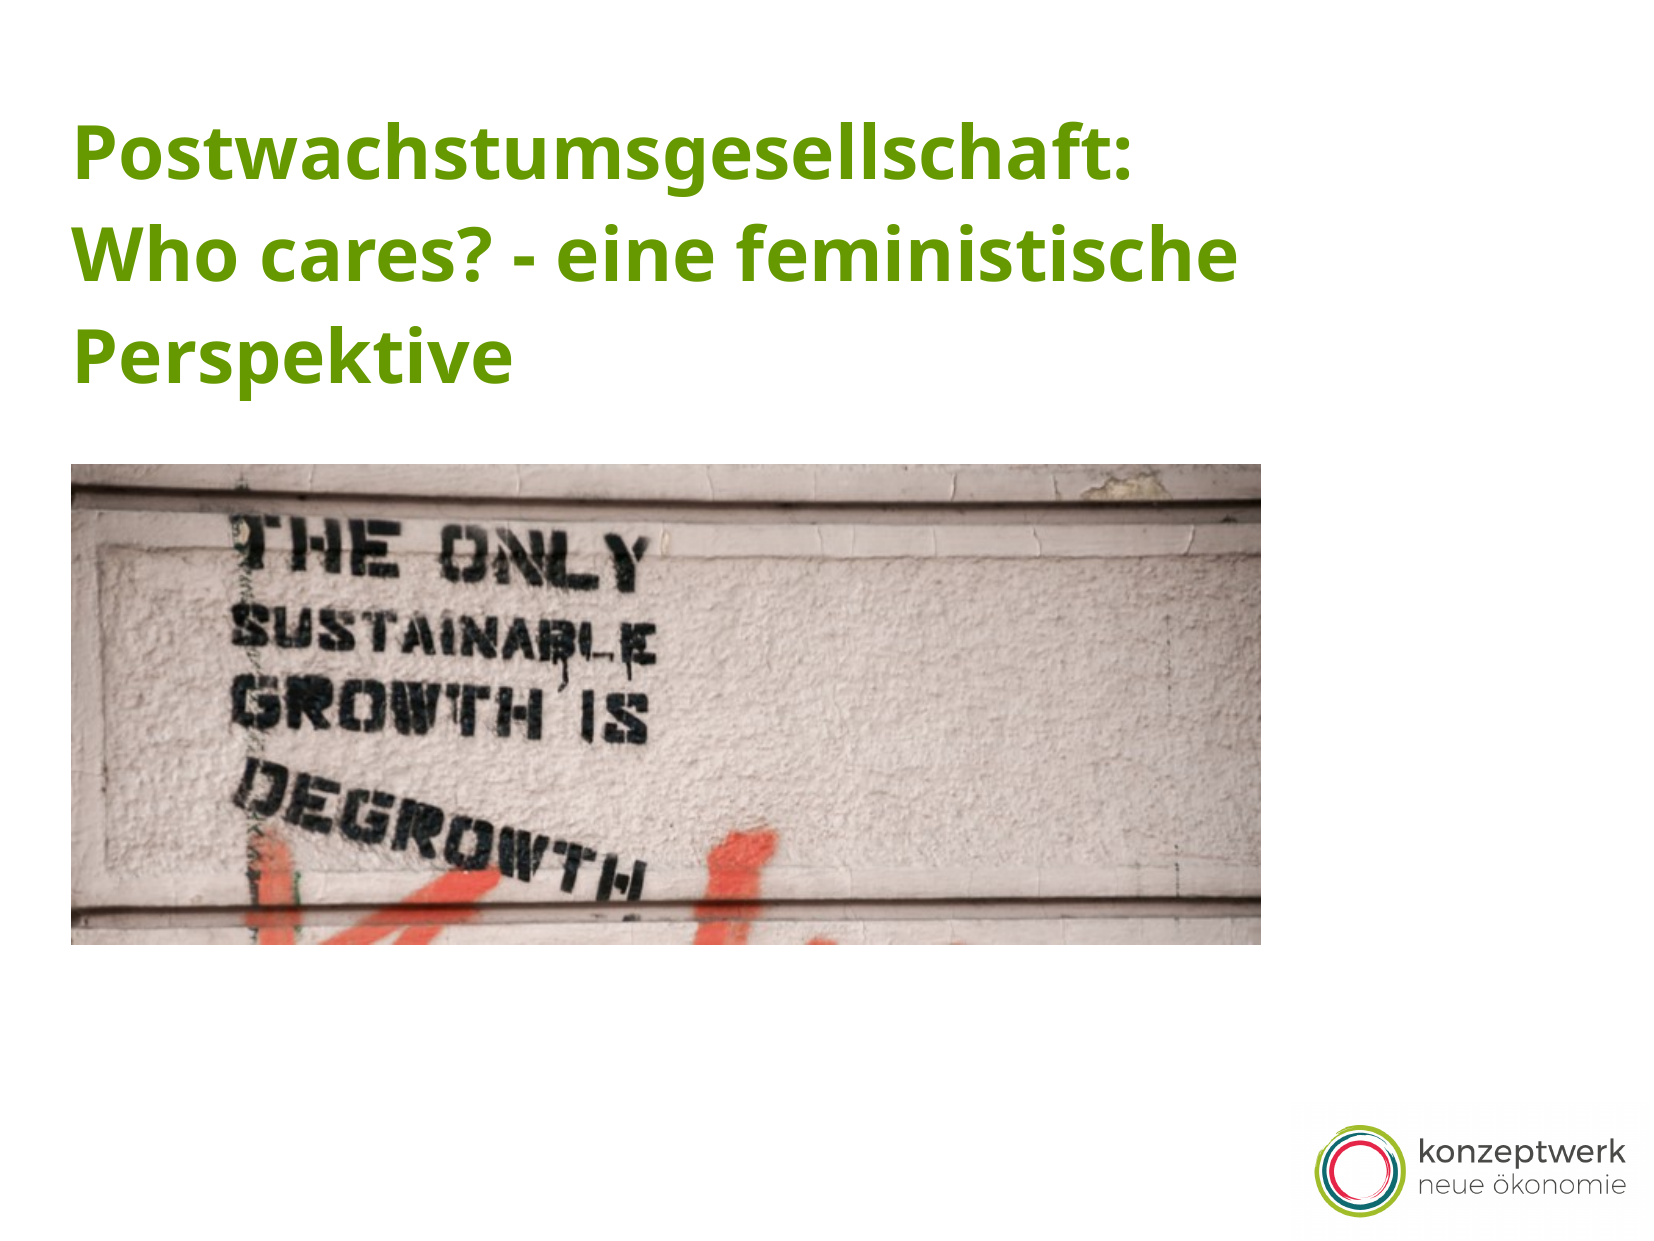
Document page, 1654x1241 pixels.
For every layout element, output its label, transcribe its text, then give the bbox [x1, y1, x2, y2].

picture [1290, 1101, 1650, 1241]
picture [71, 464, 1261, 946]
text_box Postwachstumsgesellschaft: Who cares? - eine feministische Perspektive [71, 54, 1561, 724]
